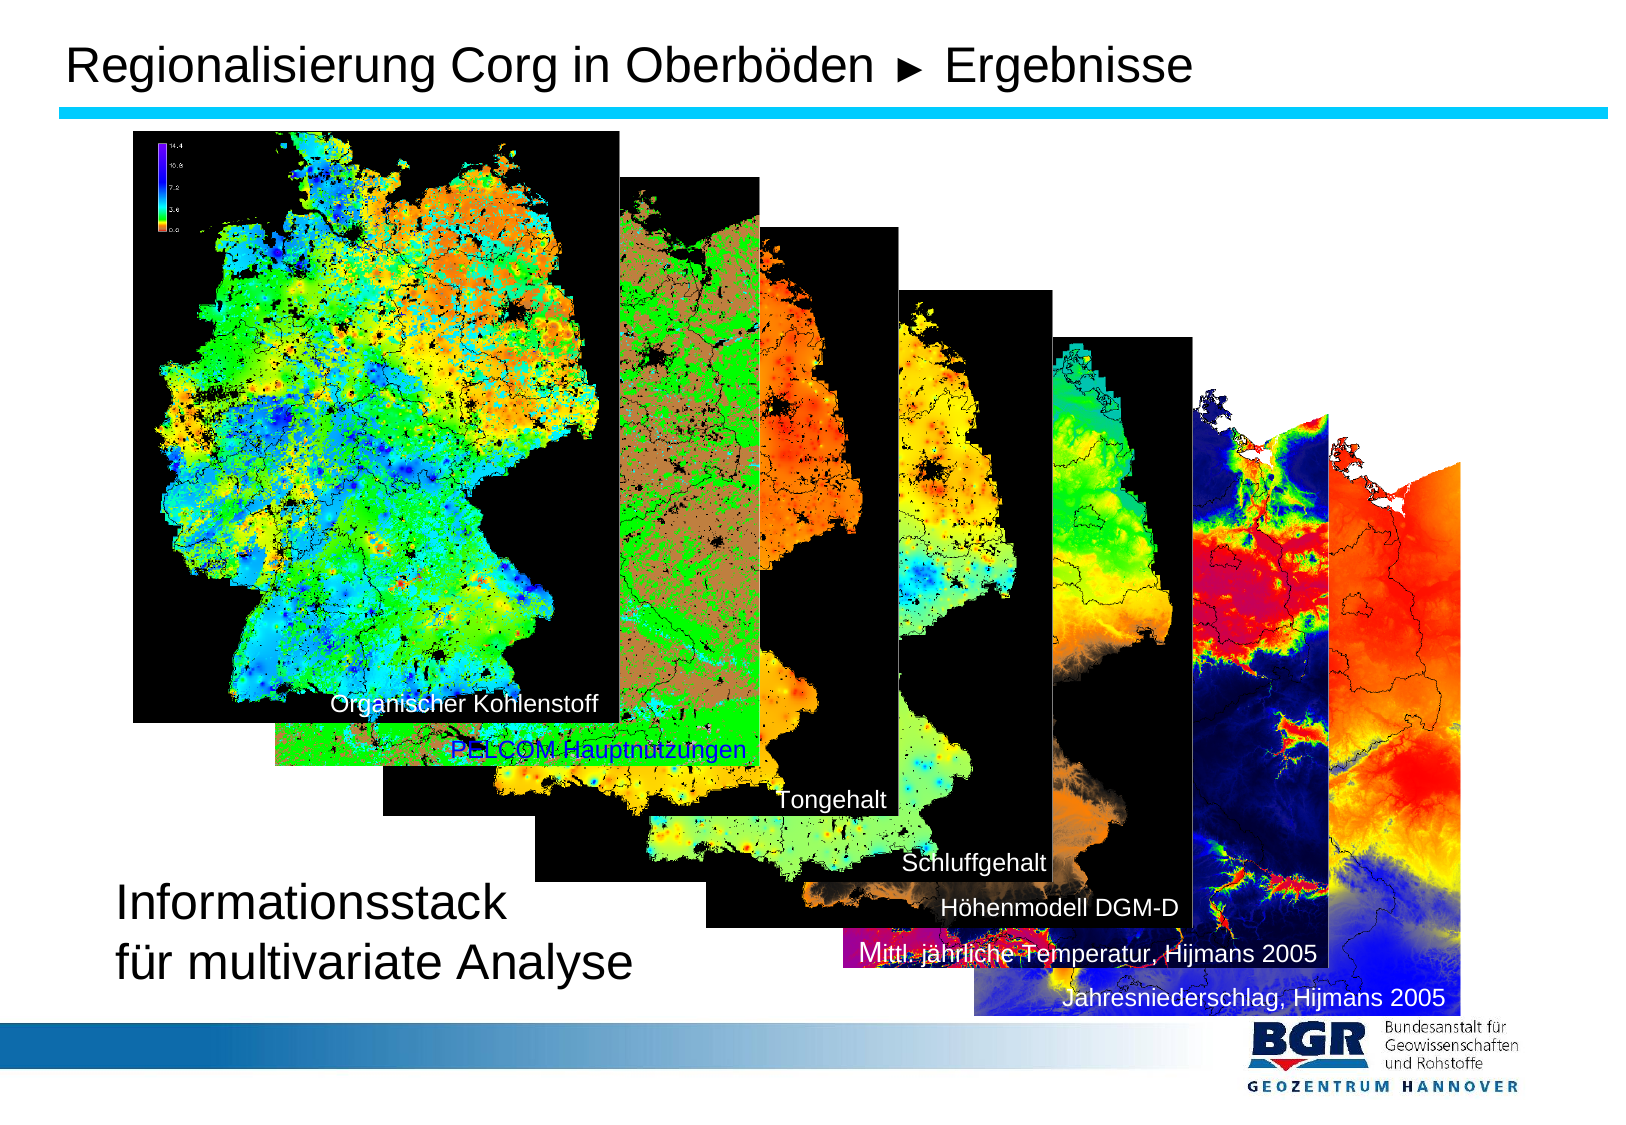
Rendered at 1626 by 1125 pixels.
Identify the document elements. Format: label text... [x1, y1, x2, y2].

text_box Schluffgehalt [886, 841, 1057, 881]
text_box Organischer Kohlenstoff [315, 682, 611, 722]
text_box PELCOM Hauptnutzungen [435, 728, 760, 768]
picture [0, 131, 1590, 1100]
text_box Tongehalt [760, 779, 893, 819]
text_box Informationsstack für multivariate Analyse [100, 862, 664, 998]
text_box Mittl. jährliche Temperatur, Hijmans 2005 [843, 928, 1325, 968]
text_box Höhenmodell DGM-D [925, 887, 1192, 927]
text_box Regionalisierung Corg in Oberböden ► Ergebnisse [50, 24, 1224, 101]
text_box Jahresniederschlag, Hijmans 2005 [1047, 976, 1463, 1016]
